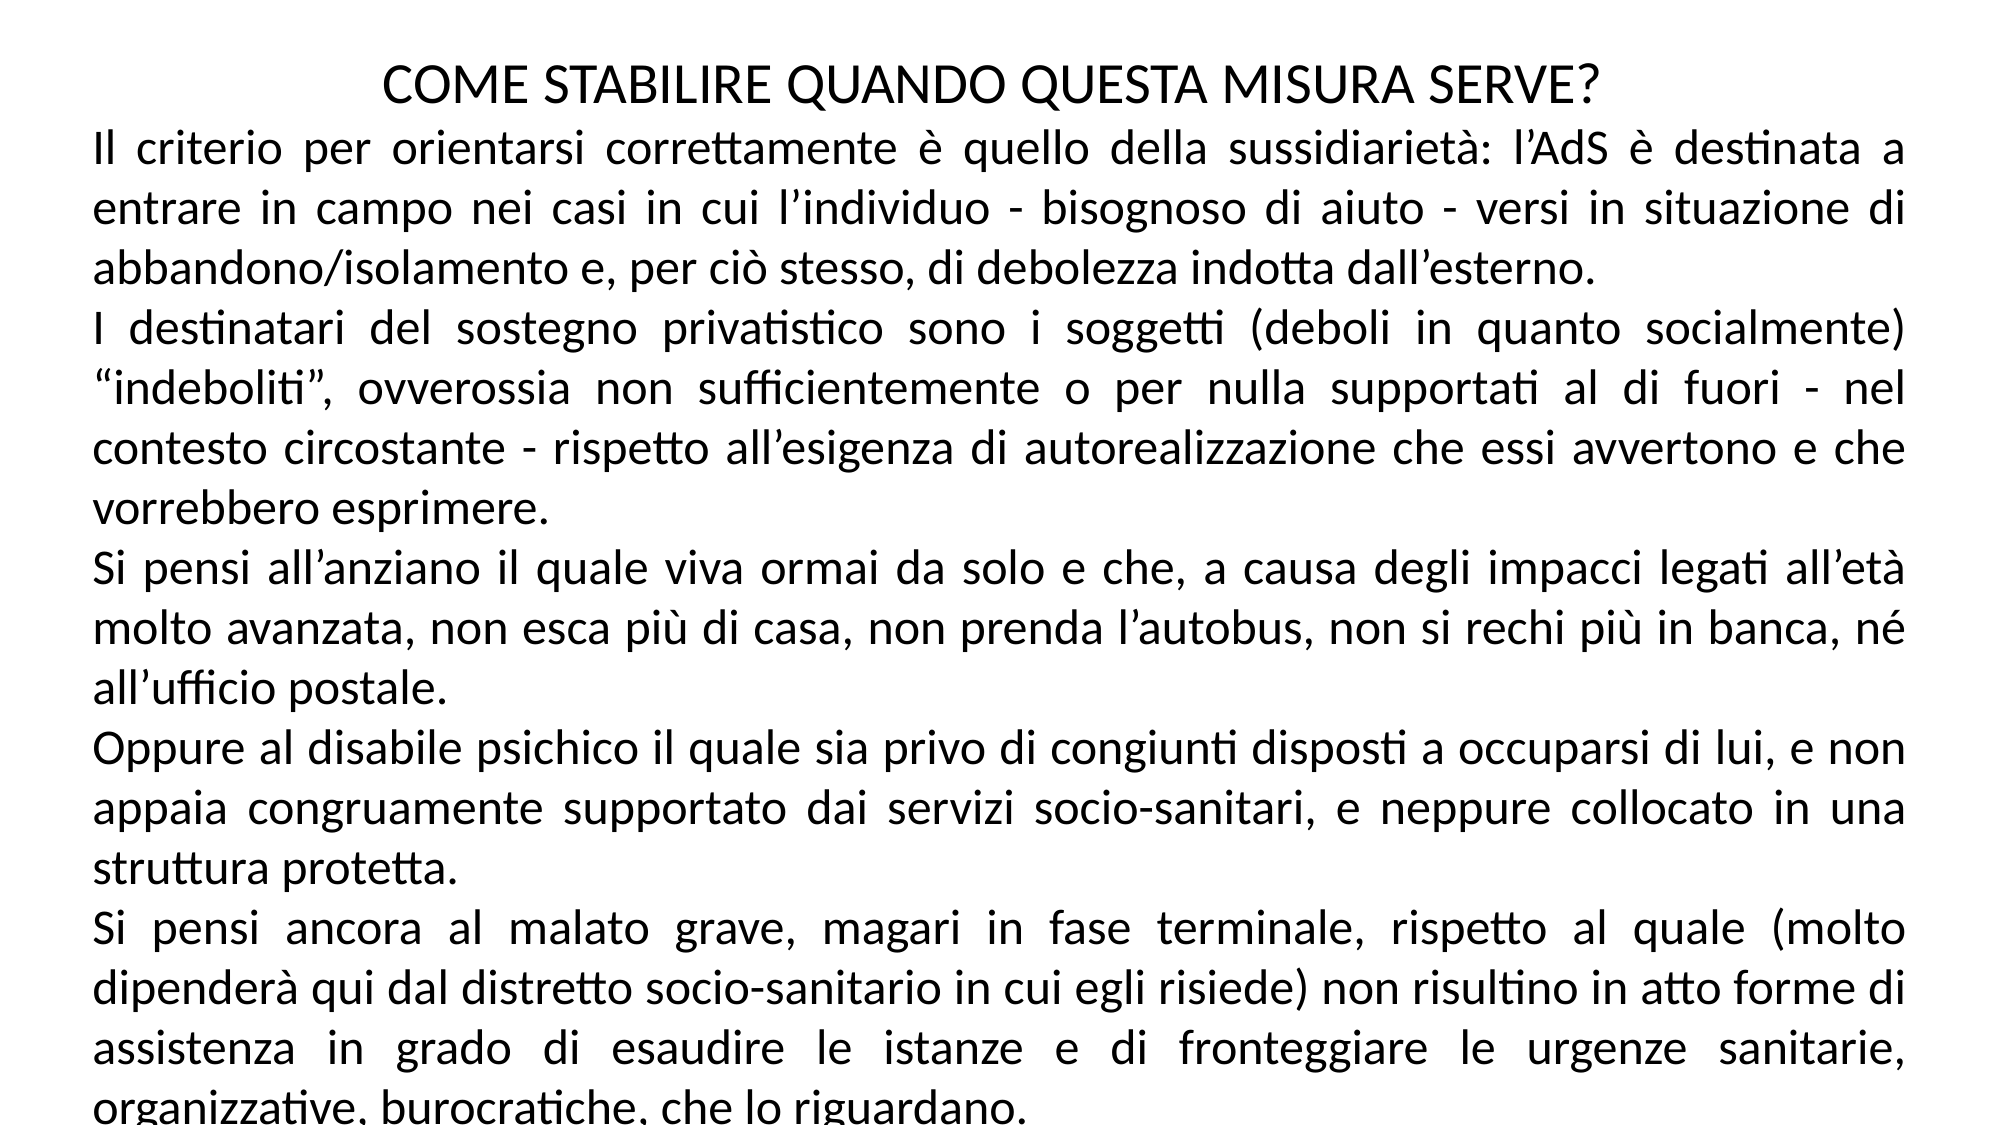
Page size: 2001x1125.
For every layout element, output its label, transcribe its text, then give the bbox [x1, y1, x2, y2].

text_box COME STABILIRE QUANDO QUESTA MISURA SERVE? Il criterio per orientarsi correttamente è quello della sussidiarietà: l’AdS è destinata a entrare in campo nei casi in cui l’individuo - bisognoso di aiuto - versi in situazione di abbandono/isolamento e, per ciò stesso, di debolezza indotta dall’esterno. I destinatari del sostegno privatistico sono i soggetti (deboli in quanto socialmente) “indeboliti”, ovverossia non sufficientemente o per nulla supportati al di fuori - nel contesto circostante - rispetto all’esigenza di autorealizzazione che essi avvertono e che vorrebbero esprimere. Si pensi all’anziano il quale viva ormai da solo e che, a causa degli impacci legati all’età molto avanzata, non esca più di casa, non prenda l’autobus, non si rechi più in banca, né all’ufficio postale. Oppure al disabile psichico il quale sia privo di congiunti disposti a occuparsi di lui, e non appaia congruamente supportato dai servizi socio-sanitari, e neppure collocato in una struttura protetta. Si pensi ancora al malato grave, magari in fase terminale, rispetto al quale (molto dipenderà qui dal distretto socio-sanitario in cui egli risiede) non risultino in atto forme di assistenza in grado di esaudire le istanze e di fronteggiare le urgenze sanitarie, organizzative, burocratiche, che lo riguardano. [77, 37, 1924, 1125]
